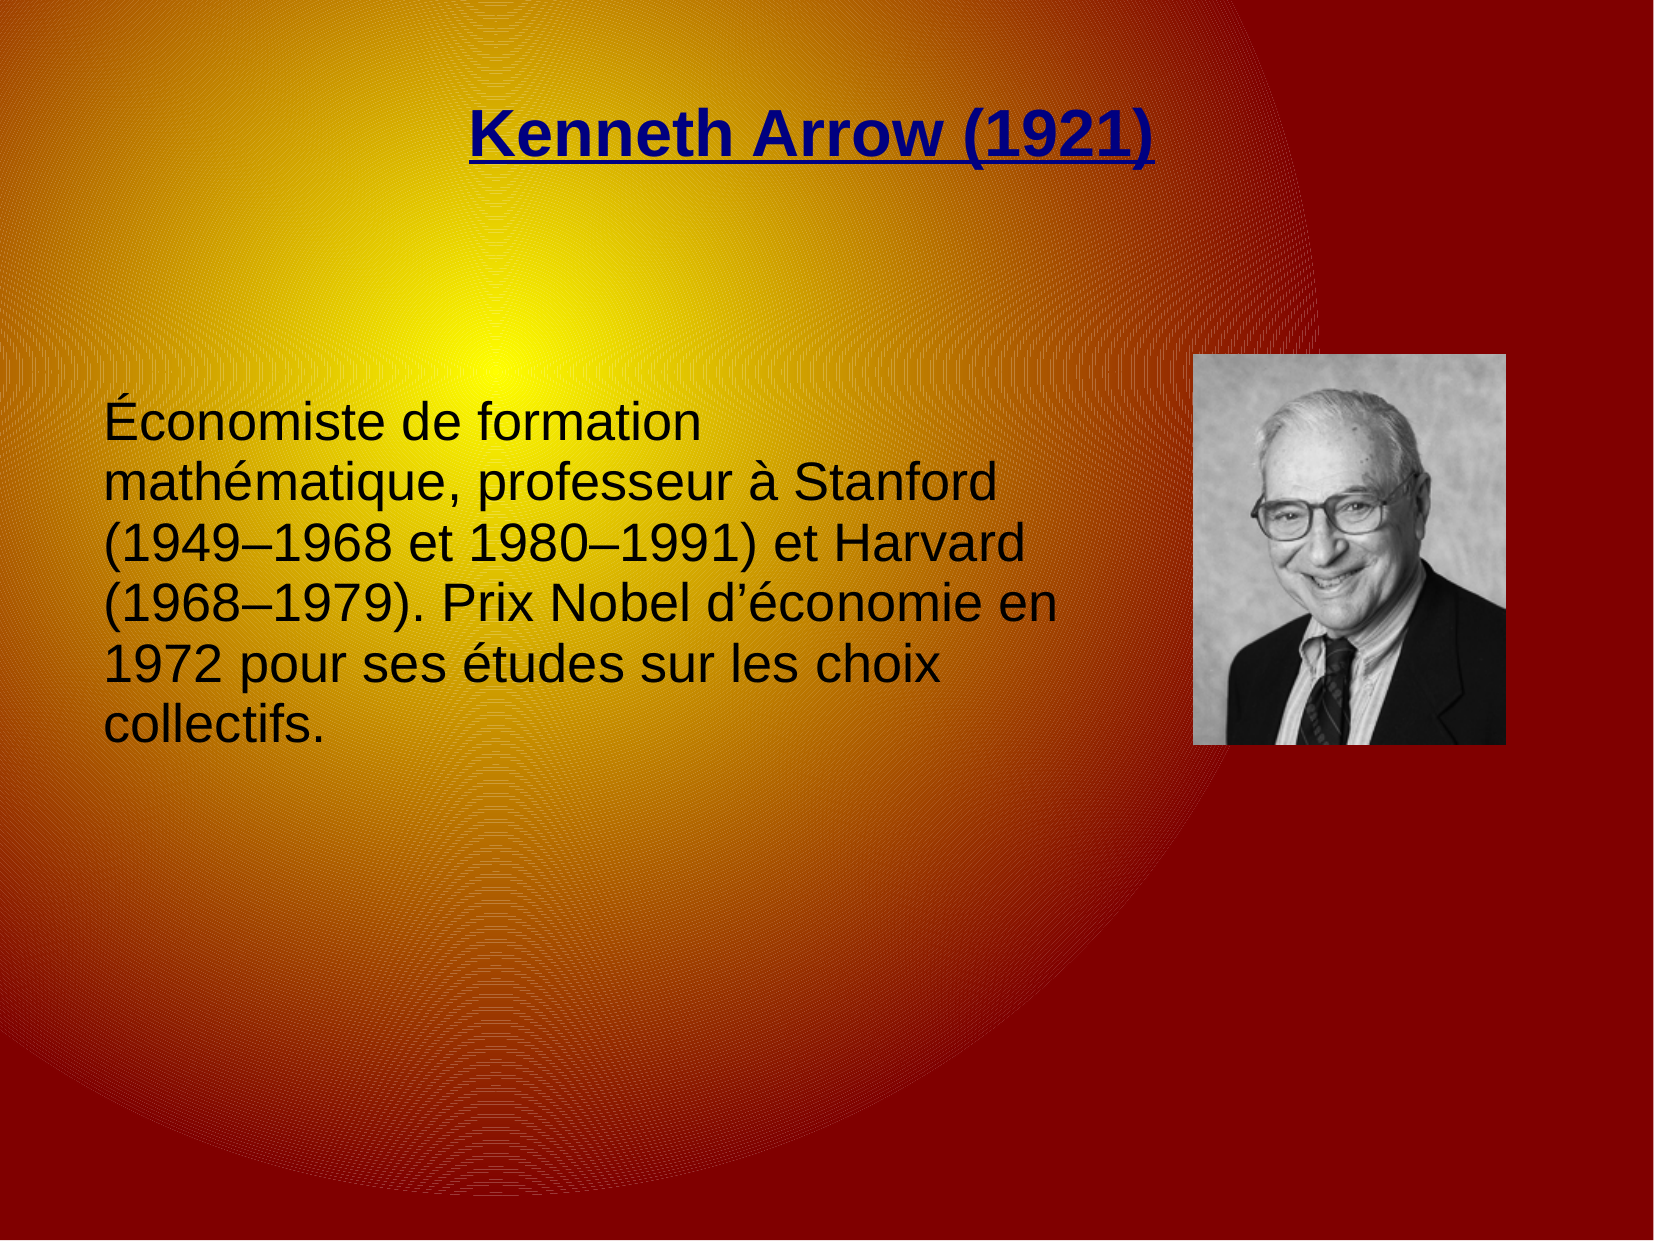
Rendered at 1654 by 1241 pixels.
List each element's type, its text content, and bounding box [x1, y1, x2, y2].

text_box Économiste de formation mathématique, professeur à Stanford (1949–1968 et 1980–1991) et Harvard (1968–1979). Prix Nobel d’économie en 1972 pour ses études sur les choix collectifs. [88, 383, 1093, 762]
text_box Kenneth Arrow (1921) [265, 88, 1359, 179]
picture [1193, 354, 1506, 745]
